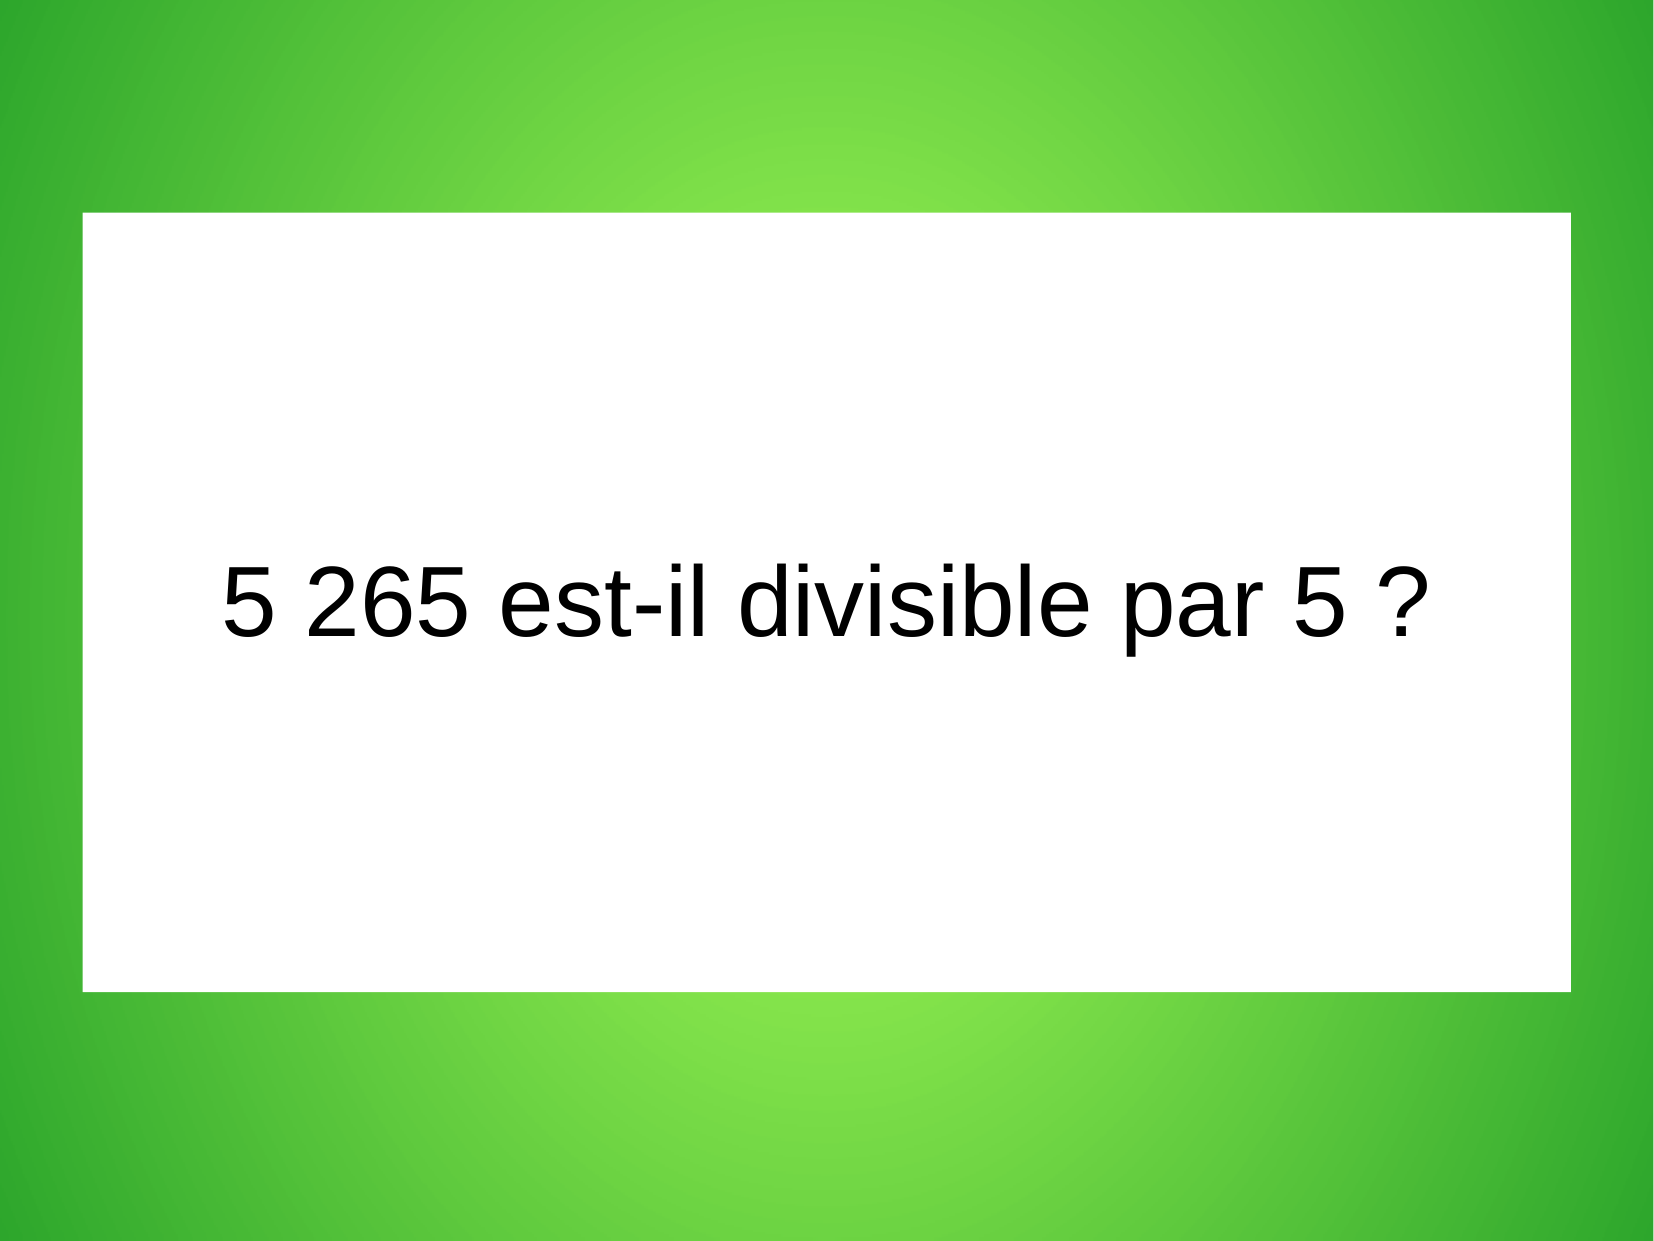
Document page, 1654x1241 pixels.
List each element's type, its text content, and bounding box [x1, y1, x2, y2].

picture [0, 0, 1654, 1241]
subtitle 5 265 est-il divisible par 5 ? [82, 212, 1571, 993]
